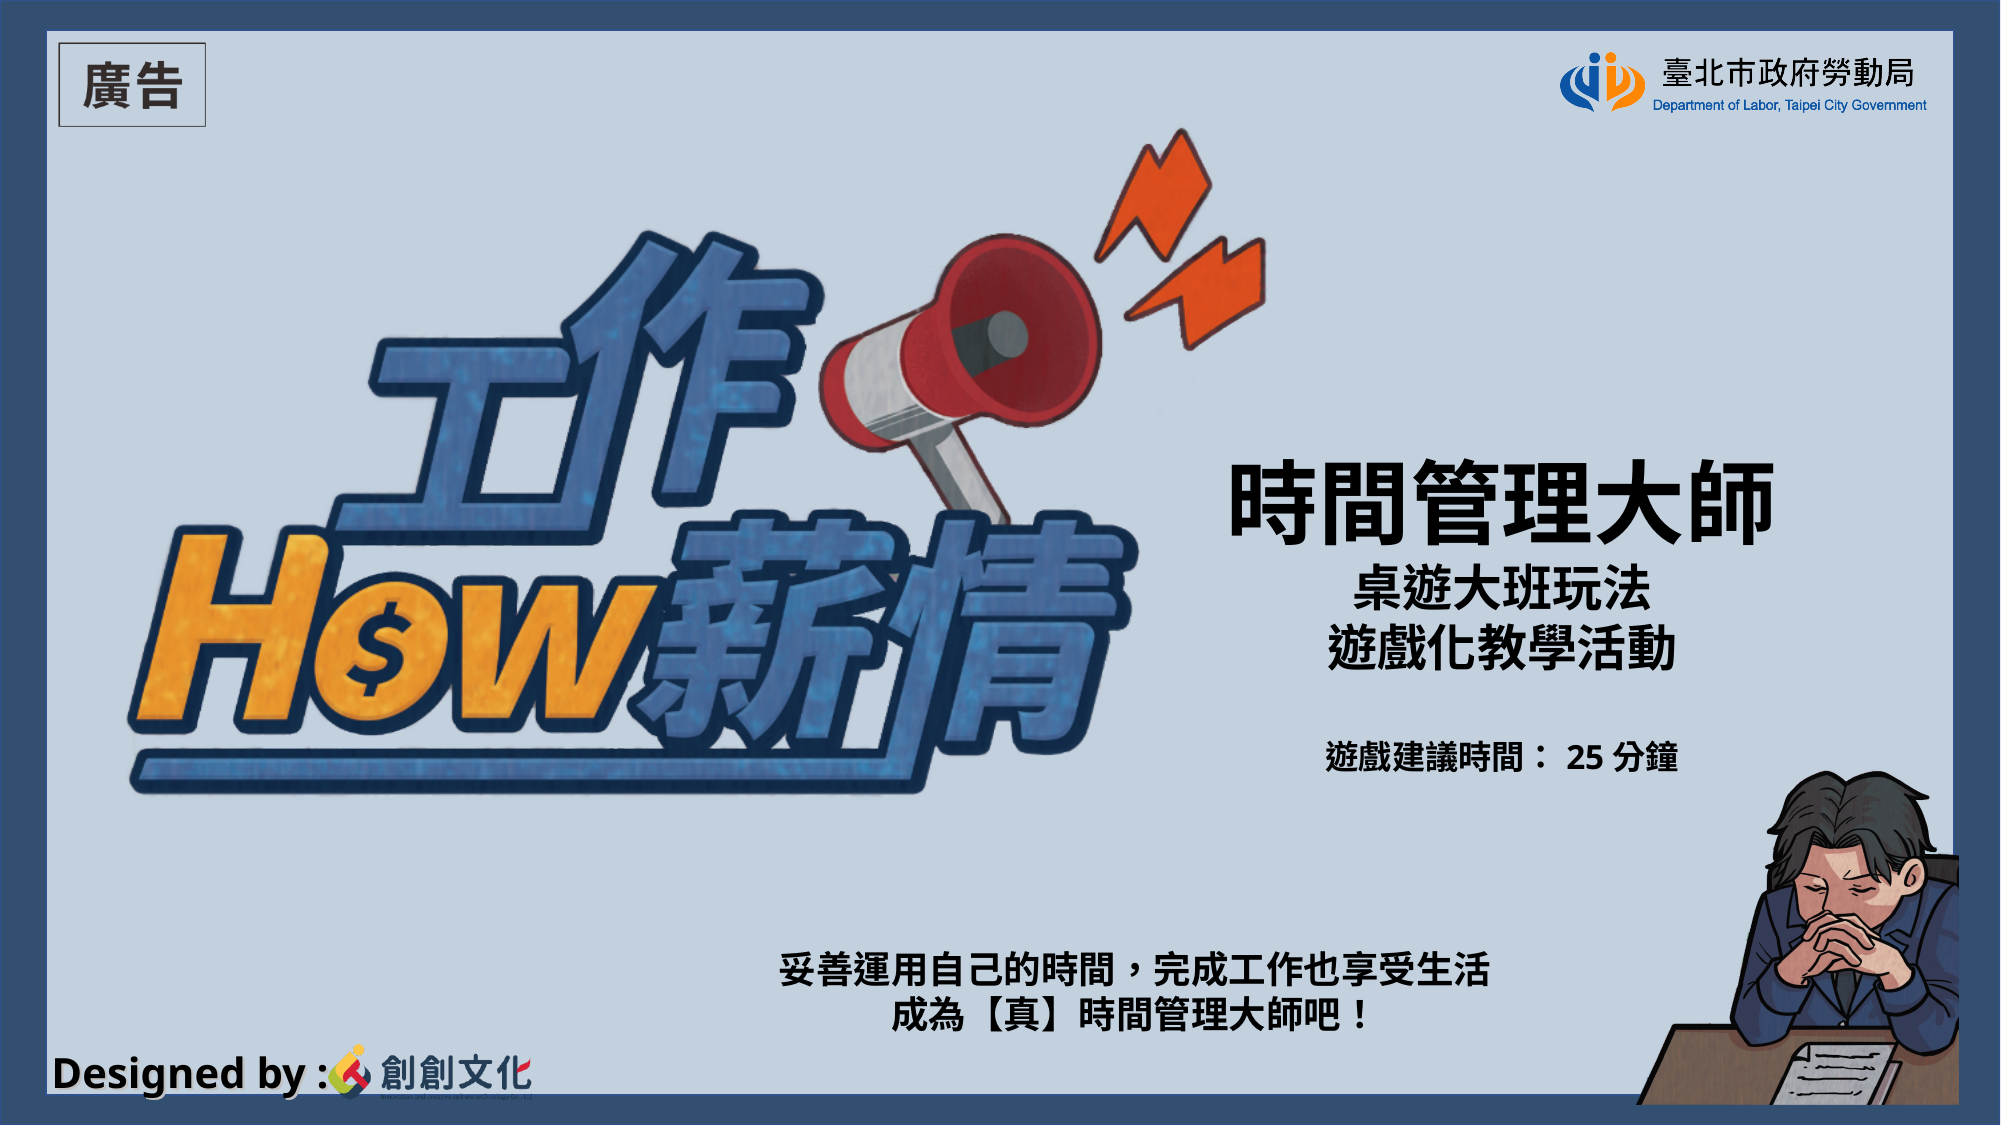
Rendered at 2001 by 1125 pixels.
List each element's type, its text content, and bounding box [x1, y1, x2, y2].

picture [1560, 53, 1927, 113]
text_box 妥善運用自己的時間，完成工作也享受生活 成為【真】時間管理大師吧！ [763, 938, 1507, 1045]
picture [400, 1044, 532, 1100]
picture [1636, 768, 1959, 1105]
text_box 時間管理大師 桌遊大班玩法 遊戲化教學活動 遊戲建議時間：25分鐘 [1159, 438, 1846, 848]
text_box Designed by : [0, 1039, 400, 1105]
picture [58, 42, 1273, 802]
